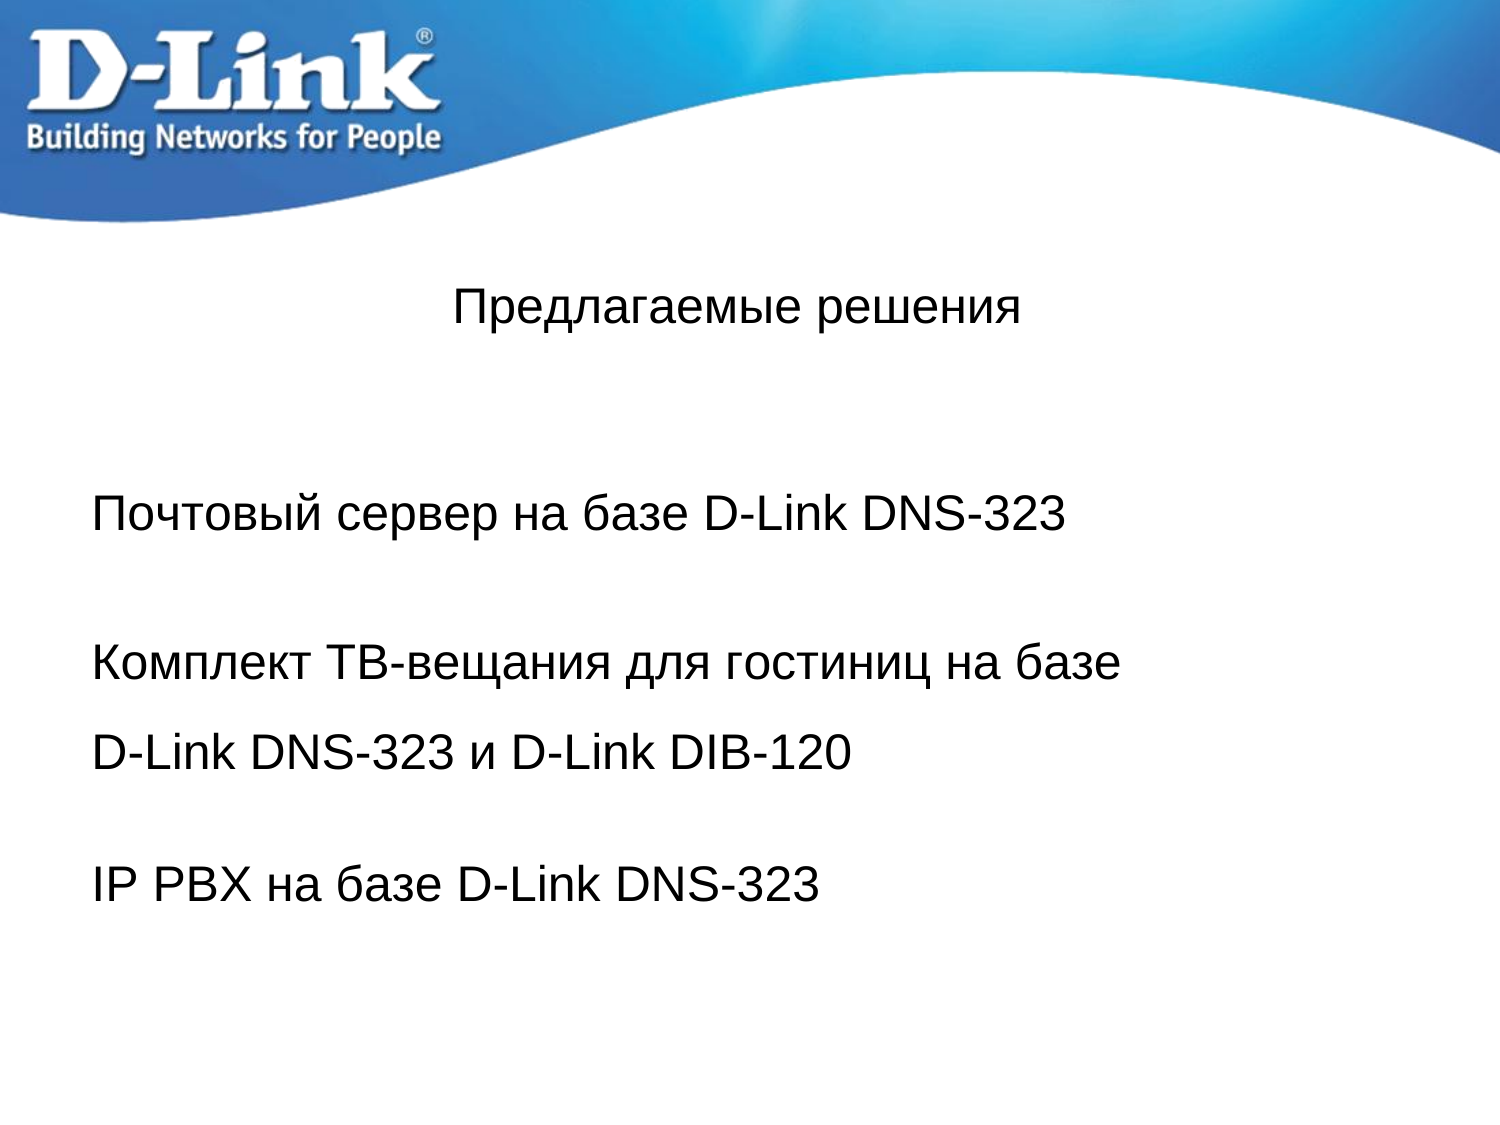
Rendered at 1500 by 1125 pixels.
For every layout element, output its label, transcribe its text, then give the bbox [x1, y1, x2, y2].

text_box Почтовый сервер на базе D-Link DNS-323 Комплект ТВ-вещания для гостиниц на базе D-Link DNS-323 и D-Link DIB-120 IP PBX на базе D-Link DNS-323 [59, 413, 1300, 920]
picture [0, 0, 1500, 1125]
text_box Предлагаемые решения [437, 265, 1037, 341]
